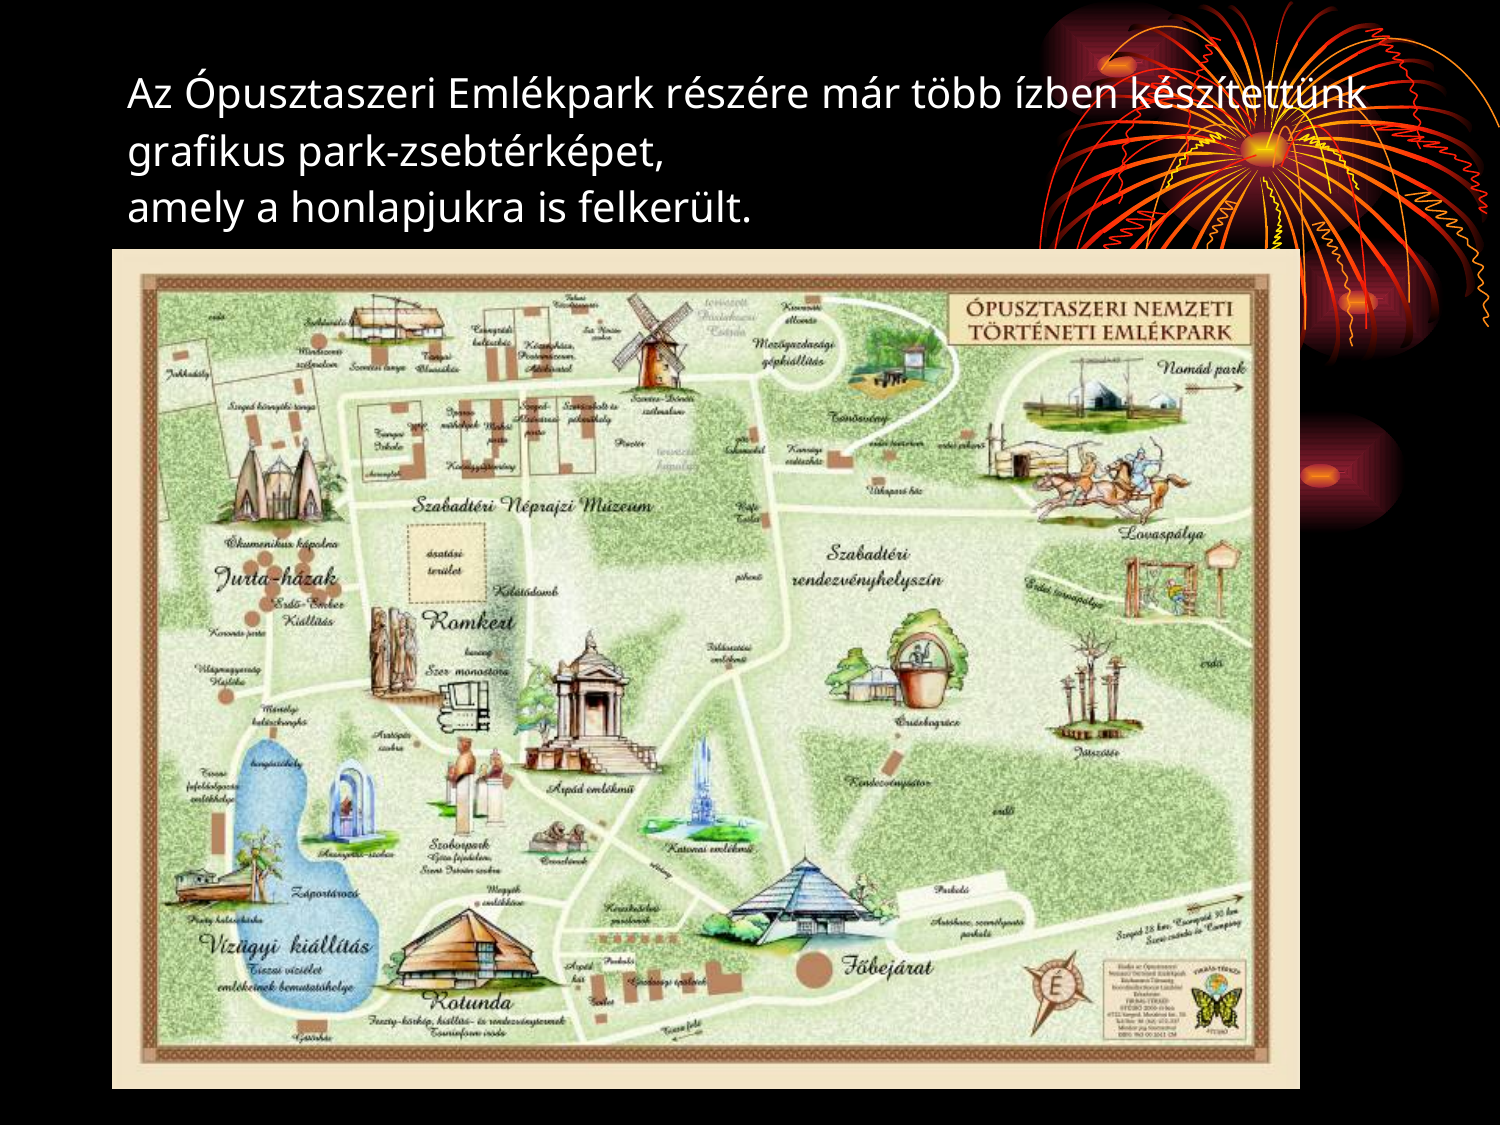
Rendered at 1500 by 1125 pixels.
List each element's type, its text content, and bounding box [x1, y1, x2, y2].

picture [112, 249, 1300, 1090]
title Az Ópusztaszeri Emlékpark részére már több ízben készítettünk grafikus park-zsebtérképet, amely a honlapjukra is felkerült. [112, 49, 1388, 250]
